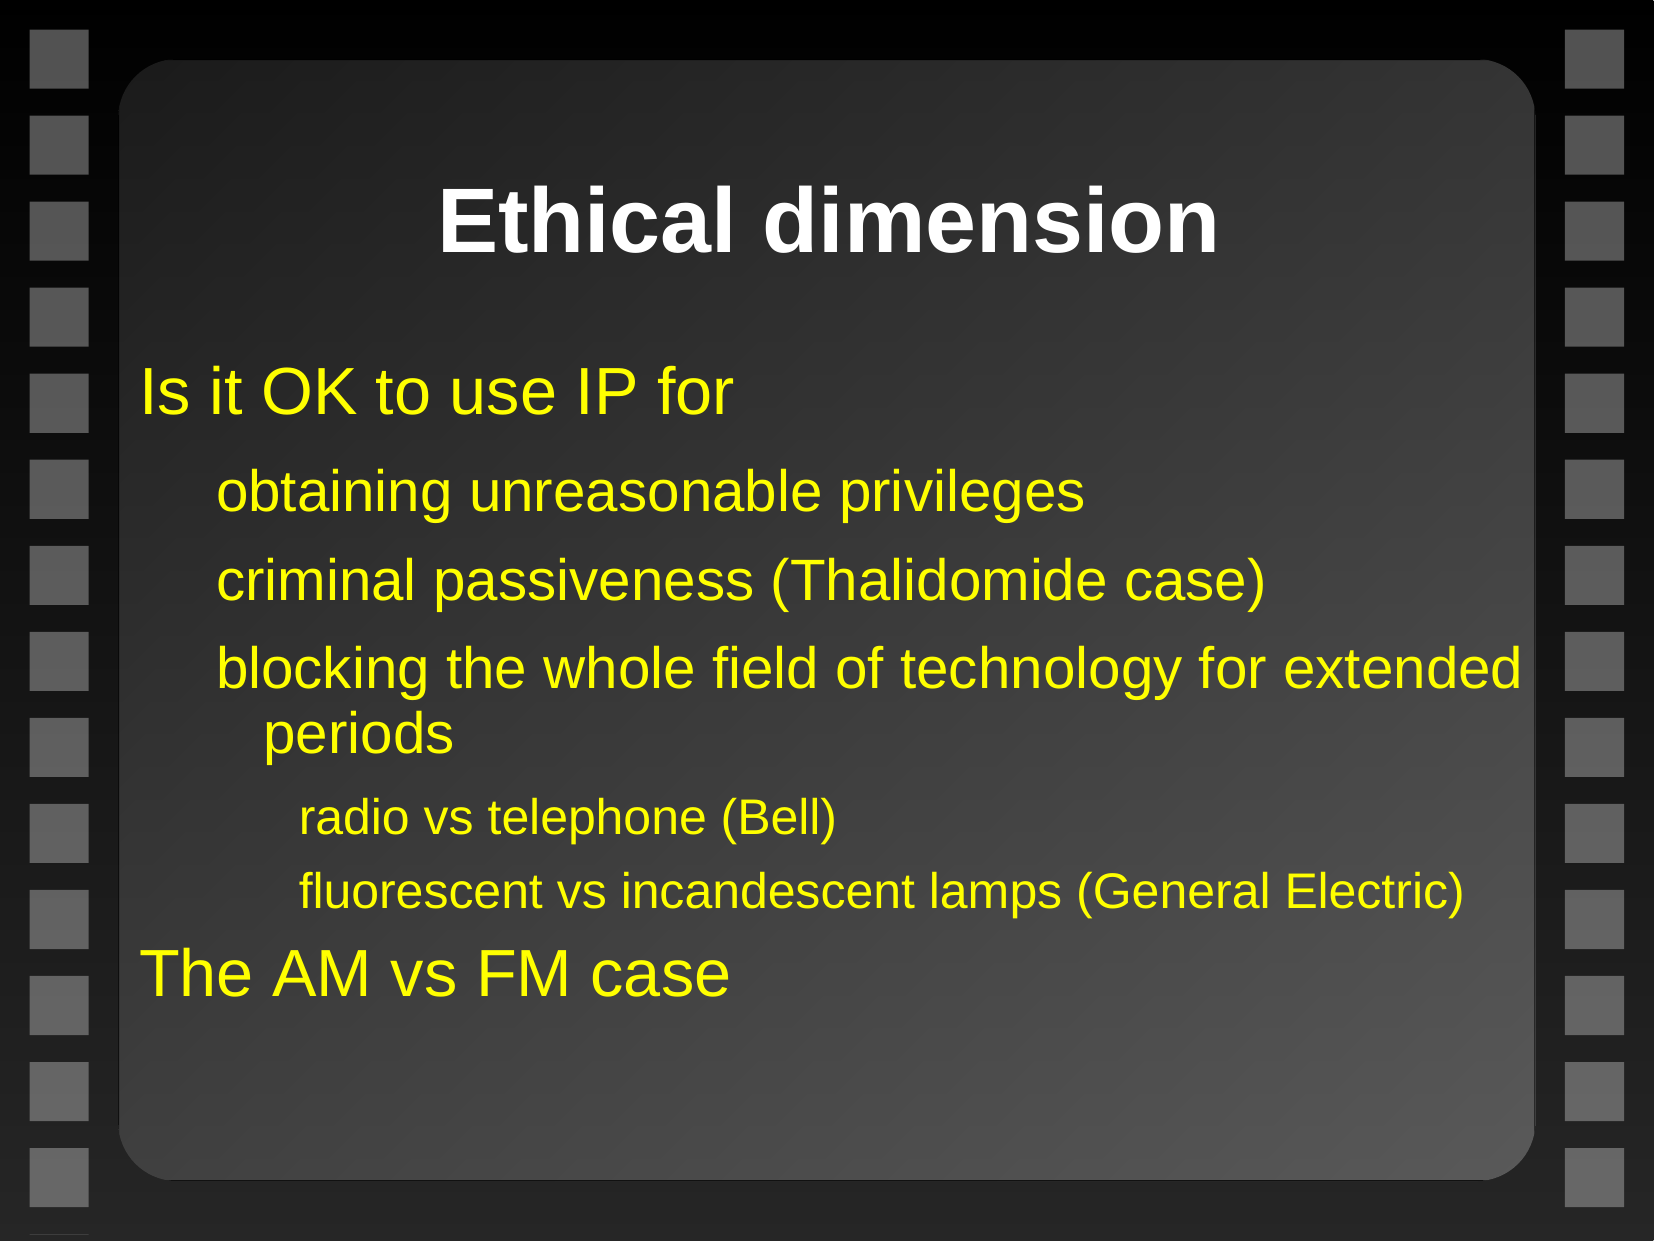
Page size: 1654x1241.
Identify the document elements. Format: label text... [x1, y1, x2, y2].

list Is it OK to use IP for obtaining unreasonable privileges criminal passiveness (Thalidomide case) blocking the whole field of technology for extended periods radio vs telephone (Bell) fluorescent vs incandescent lamps (General Electric) The AM vs FM case [121, 354, 1534, 1127]
title Ethical dimension [123, 117, 1536, 325]
